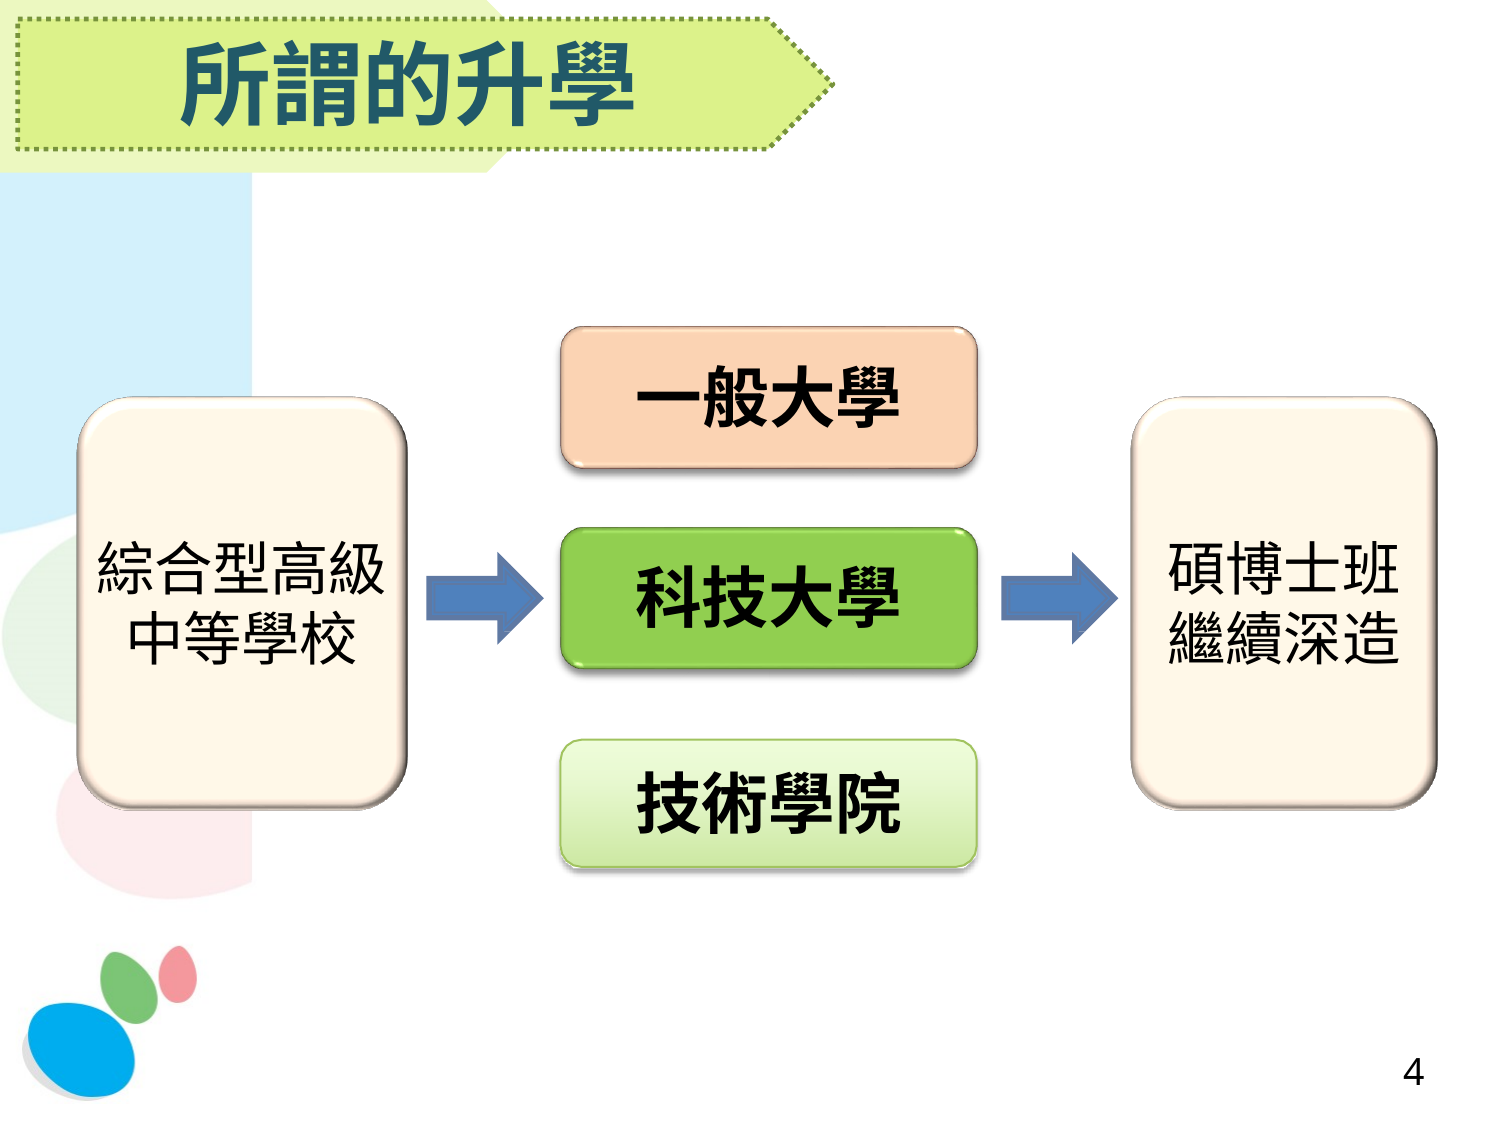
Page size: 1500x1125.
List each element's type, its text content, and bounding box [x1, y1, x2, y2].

picture [549, 321, 988, 495]
text_box 技術學院 [633, 759, 905, 844]
text_box 4 [1396, 1055, 1431, 1102]
text_box [17, 19, 831, 150]
title 所謂的升學 [177, 24, 641, 139]
text_box [426, 551, 544, 645]
text_box [1001, 551, 1119, 645]
picture [1130, 396, 1438, 811]
picture [550, 736, 986, 898]
picture [76, 396, 408, 811]
text_box 碩博士班 繼續深造 [1165, 530, 1403, 675]
picture [549, 522, 988, 695]
text_box 科技大學 [633, 553, 905, 639]
text_box 綜合型高級 中等學校 [94, 530, 391, 675]
text_box 一般大學 [633, 353, 905, 438]
